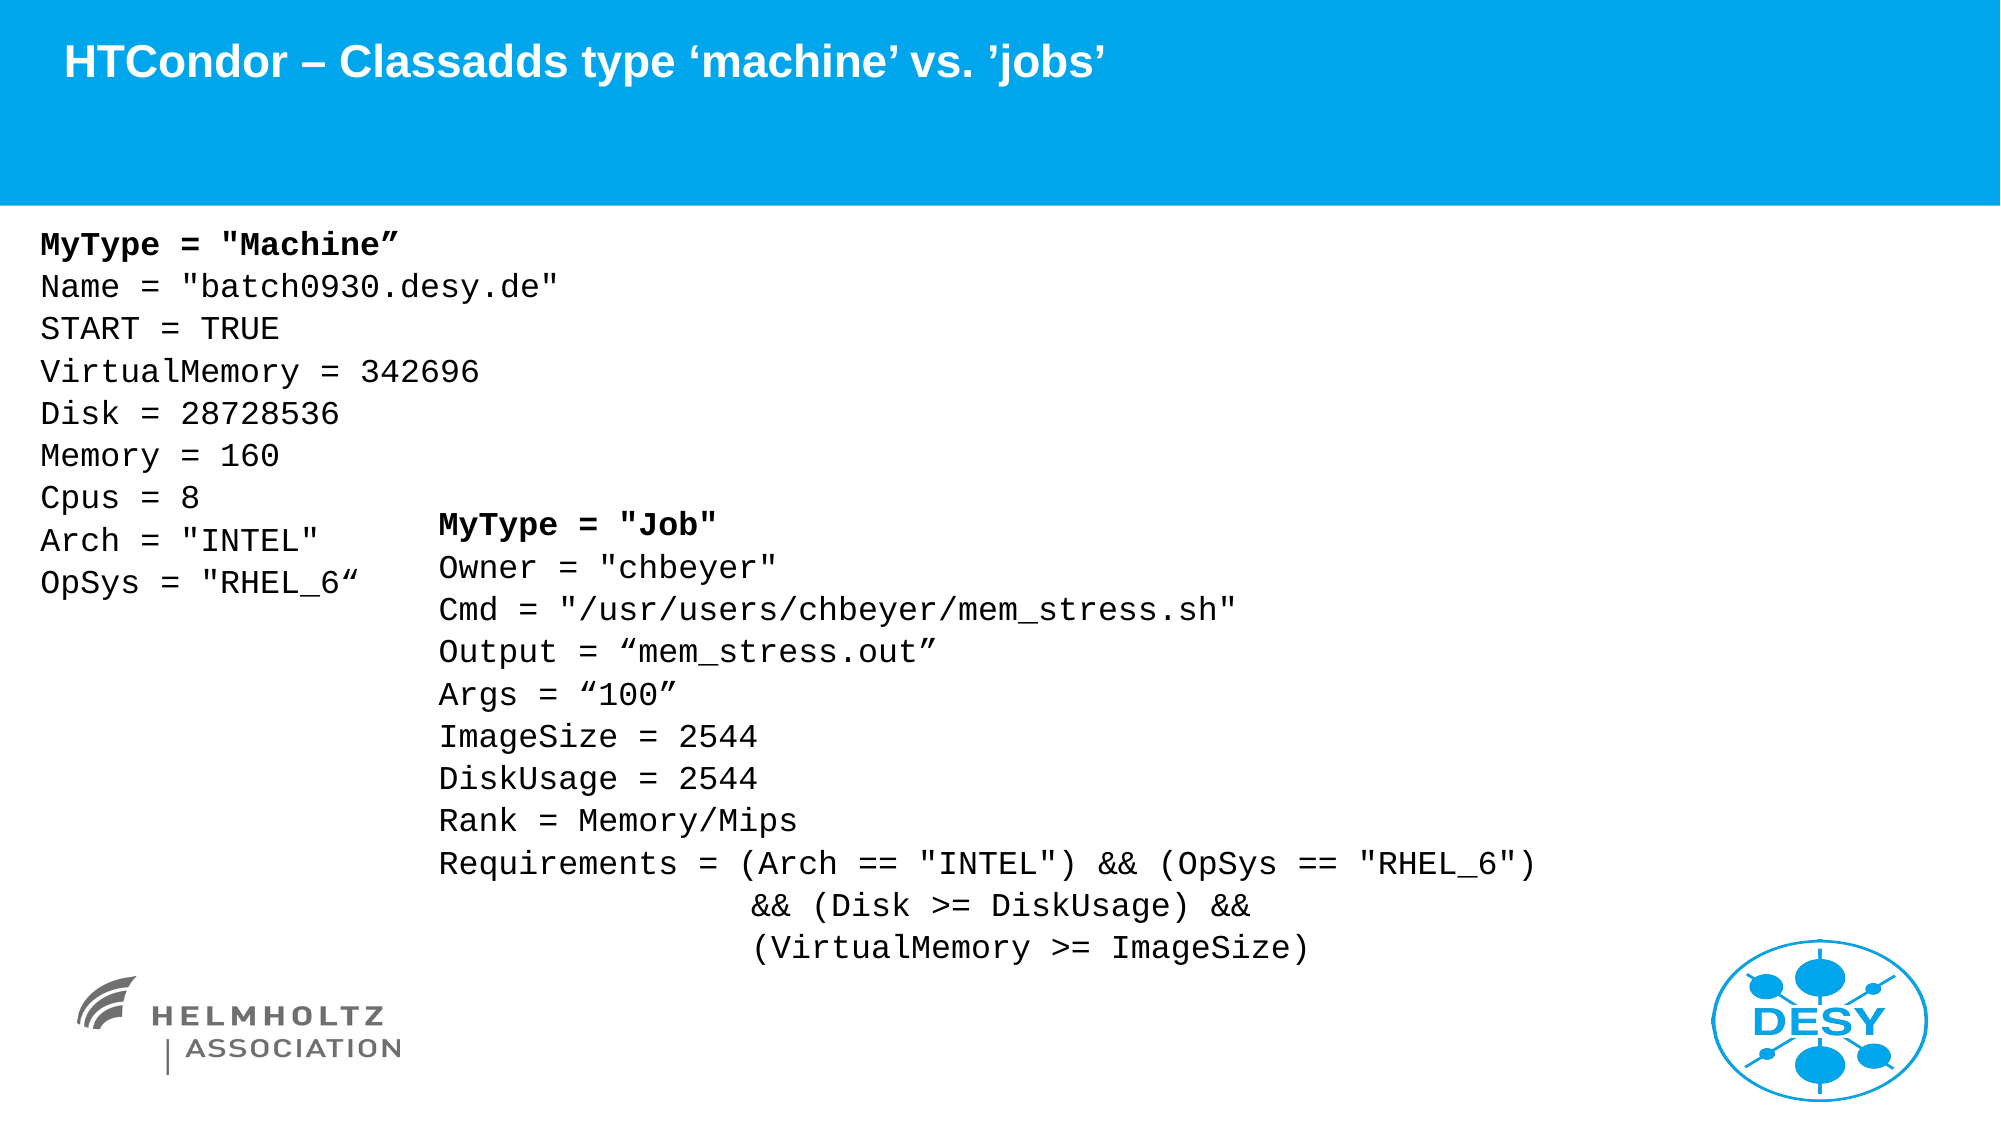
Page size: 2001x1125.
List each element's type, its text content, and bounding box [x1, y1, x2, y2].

picture [1838, 1034, 1928, 1102]
title HTCondor – Classadds type ‘machine’ vs. ’jobs’ [63, 16, 1928, 107]
text_box MyType = "Job" Owner = "chbeyer" Cmd = "/usr/users/chbeyer/mem_stress.sh" Output = “mem_stress.out” Args = “100” ImageSize = 2544 DiskUsage = 2544 Rank = Memory/Mips Requirements = (Arch == "INTEL") && (OpSys == "RHEL_6") && (Disk >= DiskUsage) && (VirtualMemory >= ImageSize) [423, 501, 2000, 977]
picture [1711, 1026, 1802, 1102]
picture [77, 976, 400, 1075]
picture [1716, 977, 1924, 1099]
text_box MyType = "Machine” Name = "batch0930.desy.de" START = TRUE VirtualMemory = 342696 Disk = 28728536 Memory = 160 Cpus = 8 Arch = "INTEL" OpSys = "RHEL_6“ [25, 220, 909, 654]
picture [1711, 977, 1728, 1015]
picture [1912, 977, 1928, 1008]
